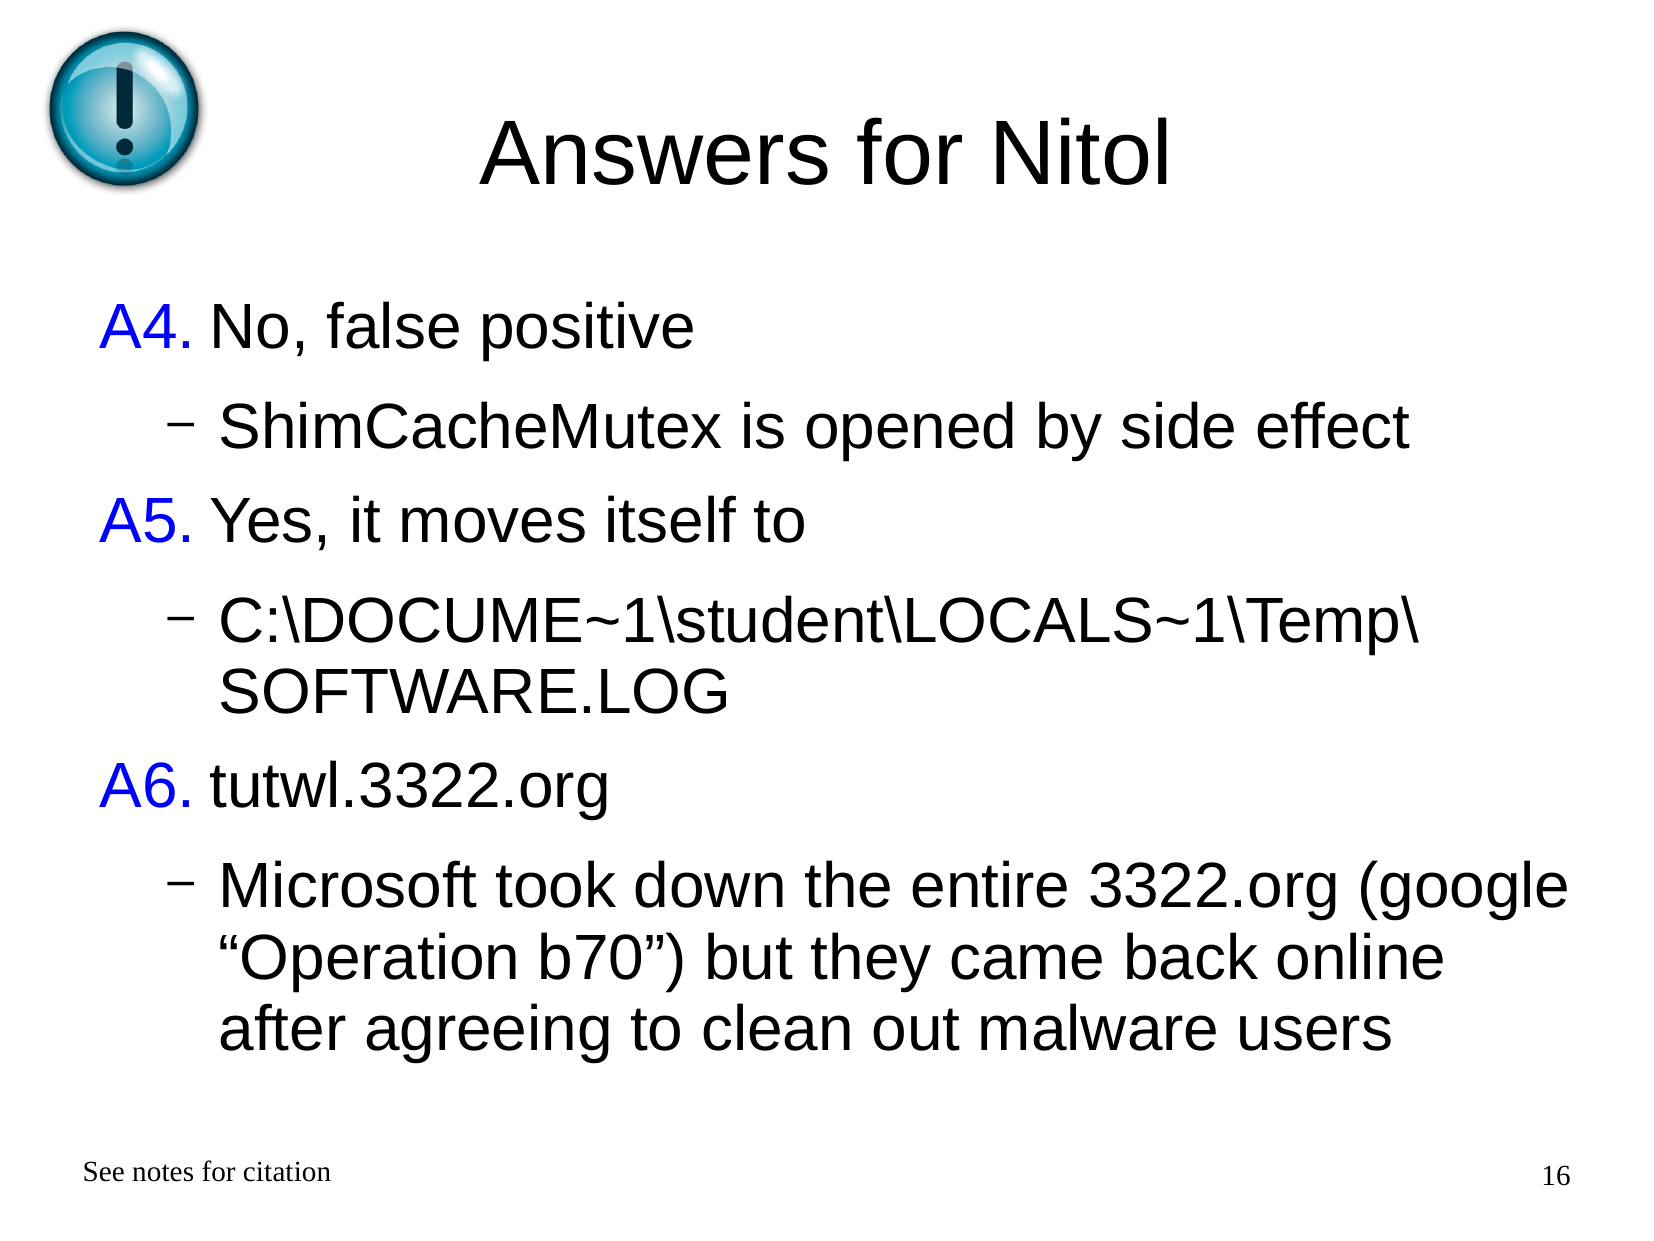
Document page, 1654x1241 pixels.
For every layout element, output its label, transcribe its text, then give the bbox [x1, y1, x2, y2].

picture [38, 23, 210, 195]
title Answers for Nitol [82, 49, 1571, 257]
list No, false positive ShimCacheMutex is opened by side effect Yes, it moves itself to C:\DOCUME~1\student\LOCALS~1\Temp\SOFTWARE.LOG tutwl.3322.org Microsoft took down the entire 3322.org (google “Operation b70”) but they came back online after agreeing to clean out malware users [82, 290, 1576, 1126]
